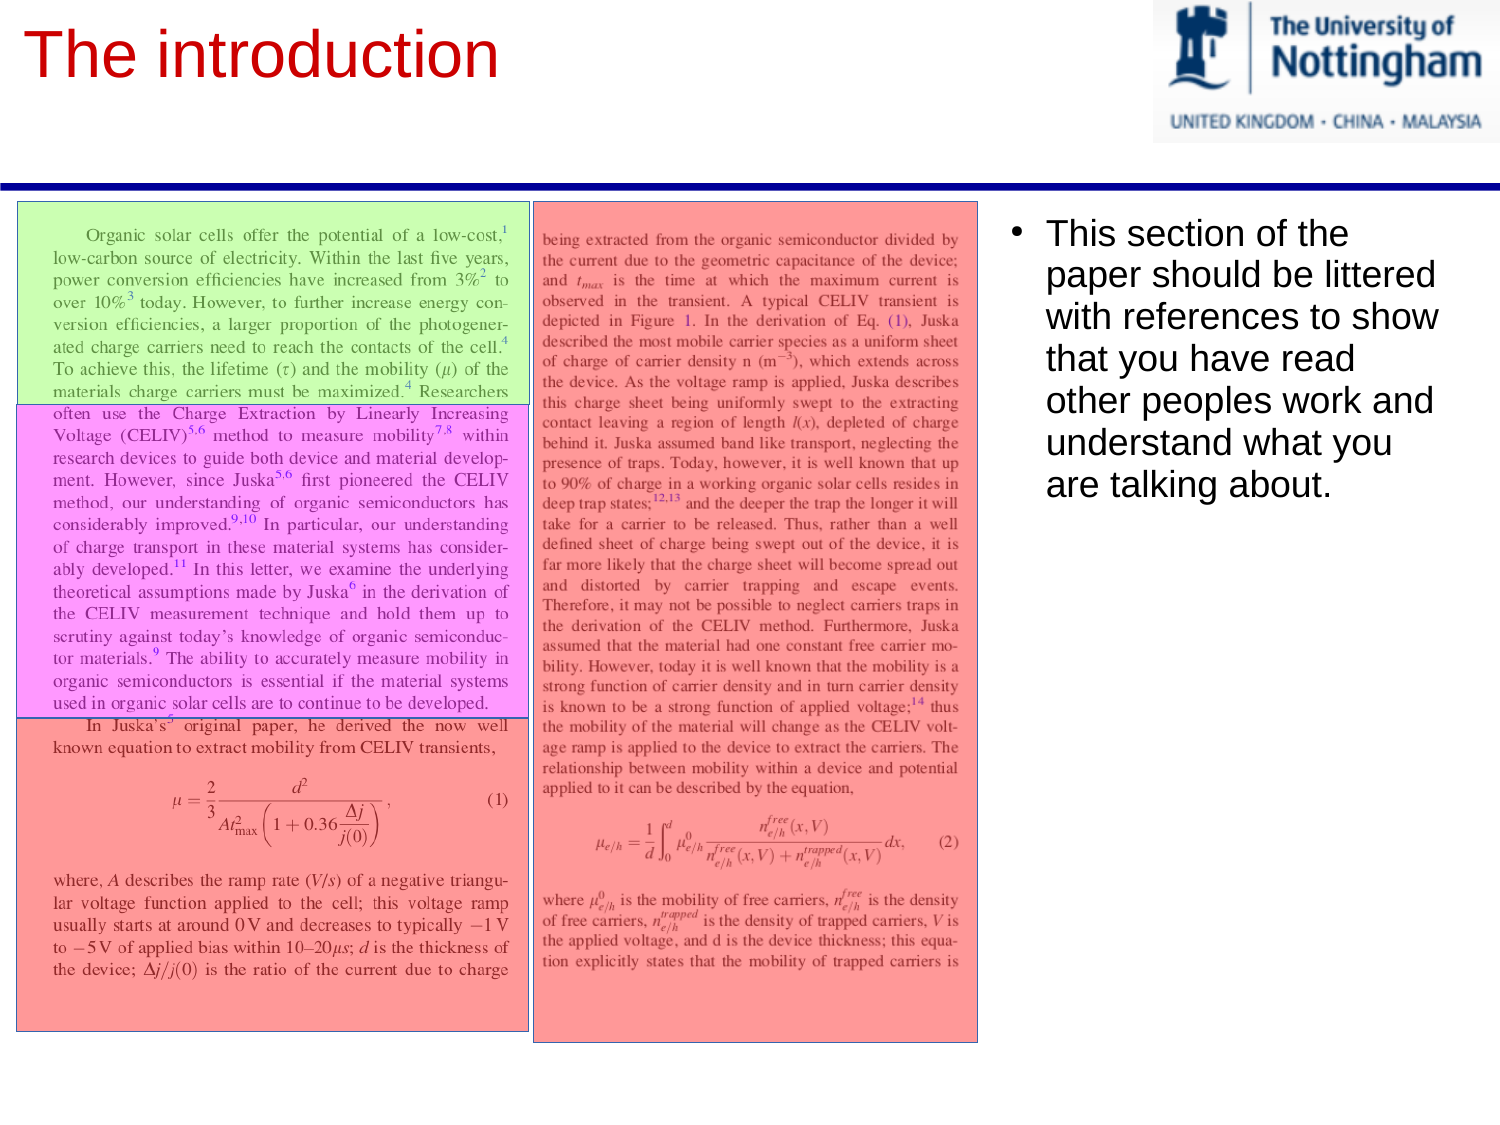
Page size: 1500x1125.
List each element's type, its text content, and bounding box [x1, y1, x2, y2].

picture [529, 220, 533, 983]
text_box [533, 201, 978, 1043]
text_box This section of the paper should be littered with references to show that you have read other peoples work and understand what you are talking about. [995, 204, 1466, 514]
text_box [16, 201, 530, 1032]
picture [1153, 0, 1500, 143]
text_box The introduction [8, 9, 902, 109]
